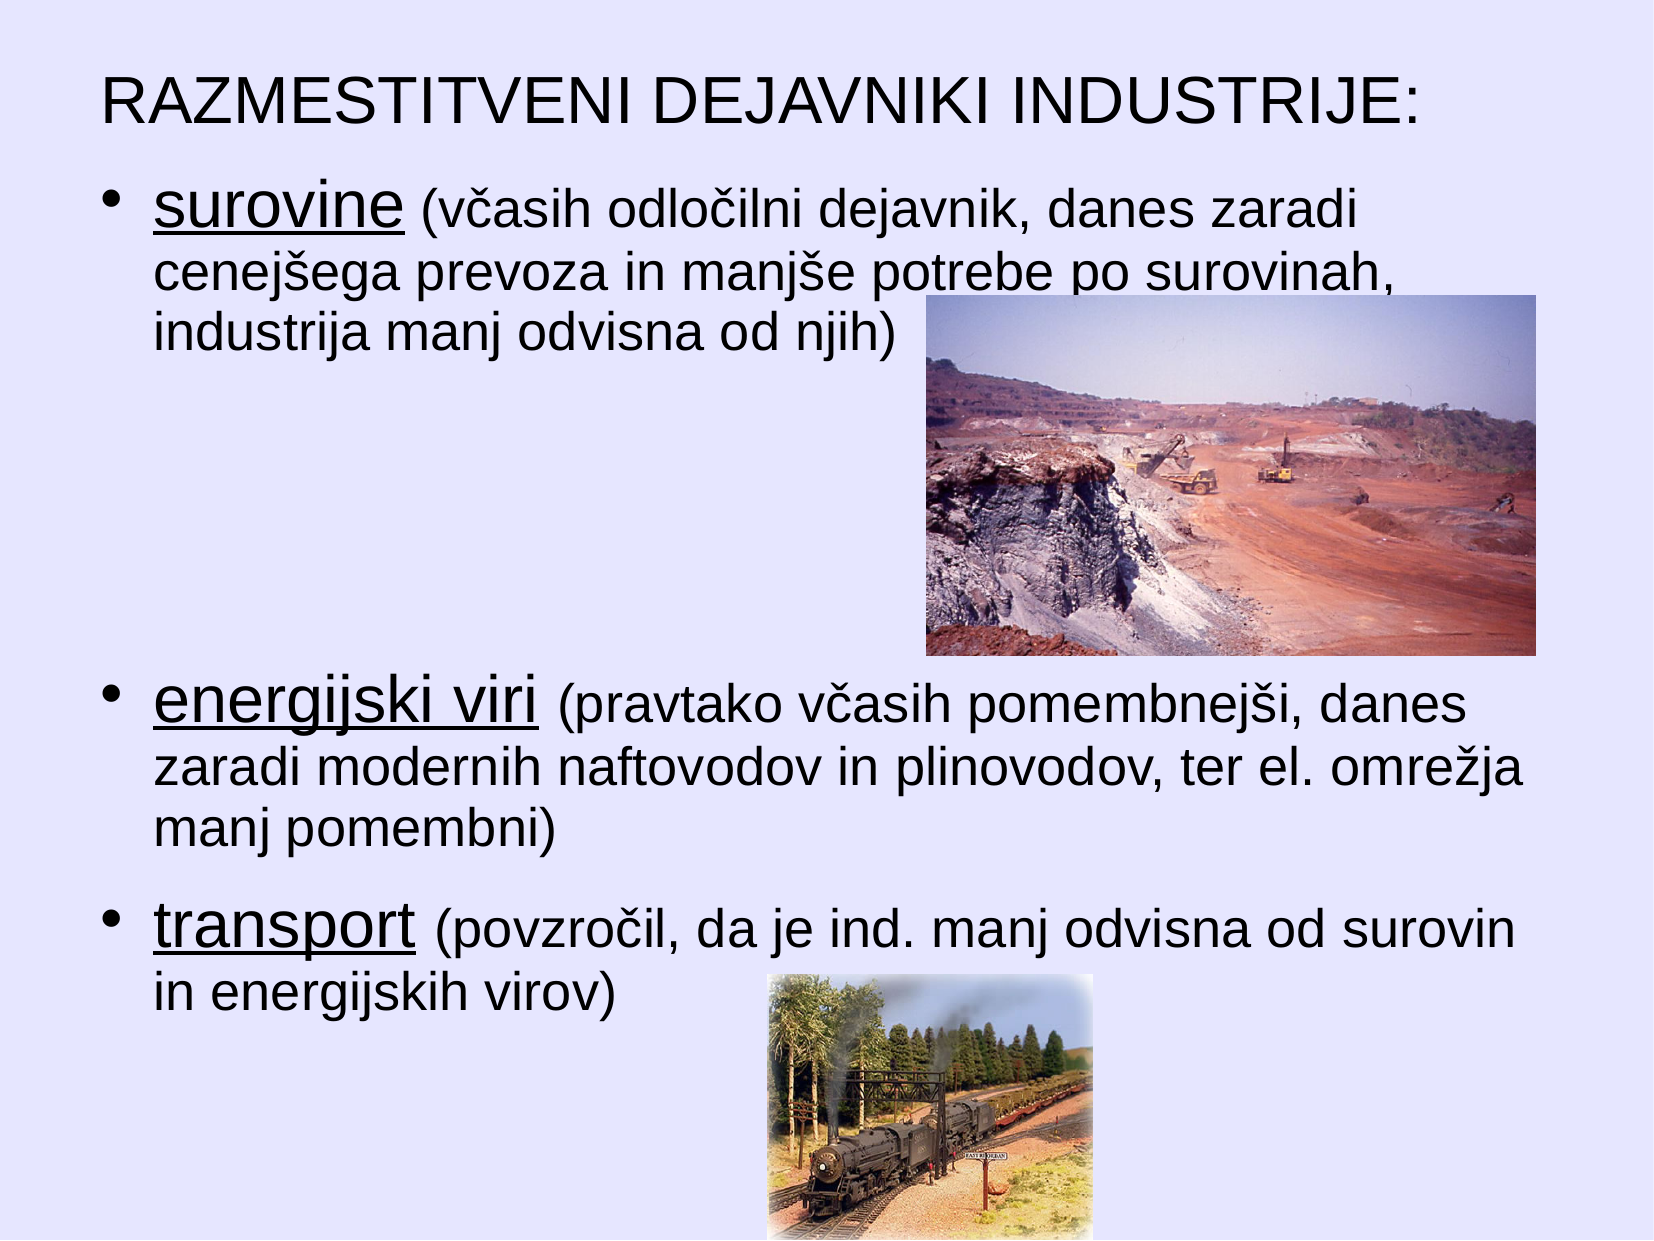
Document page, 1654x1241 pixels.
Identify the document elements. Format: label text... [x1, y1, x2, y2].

picture [767, 974, 1093, 1241]
picture [926, 295, 1536, 656]
list RAZMESTITVENI DEJAVNIKI INDUSTRIJE: surovine (včasih odločilni dejavnik, danes zaradi cenejšega prevoza in manjše potrebe po surovinah, industrija manj odvisna od njih) energijski viri (pravtako včasih pomembnejši, danes zaradi modernih naftovodov in plinovodov, ter el. omrežja manj pomembni) transport (povzročil, da je ind. manj odvisna od surovin in energijskih virov) [82, 59, 1571, 1094]
